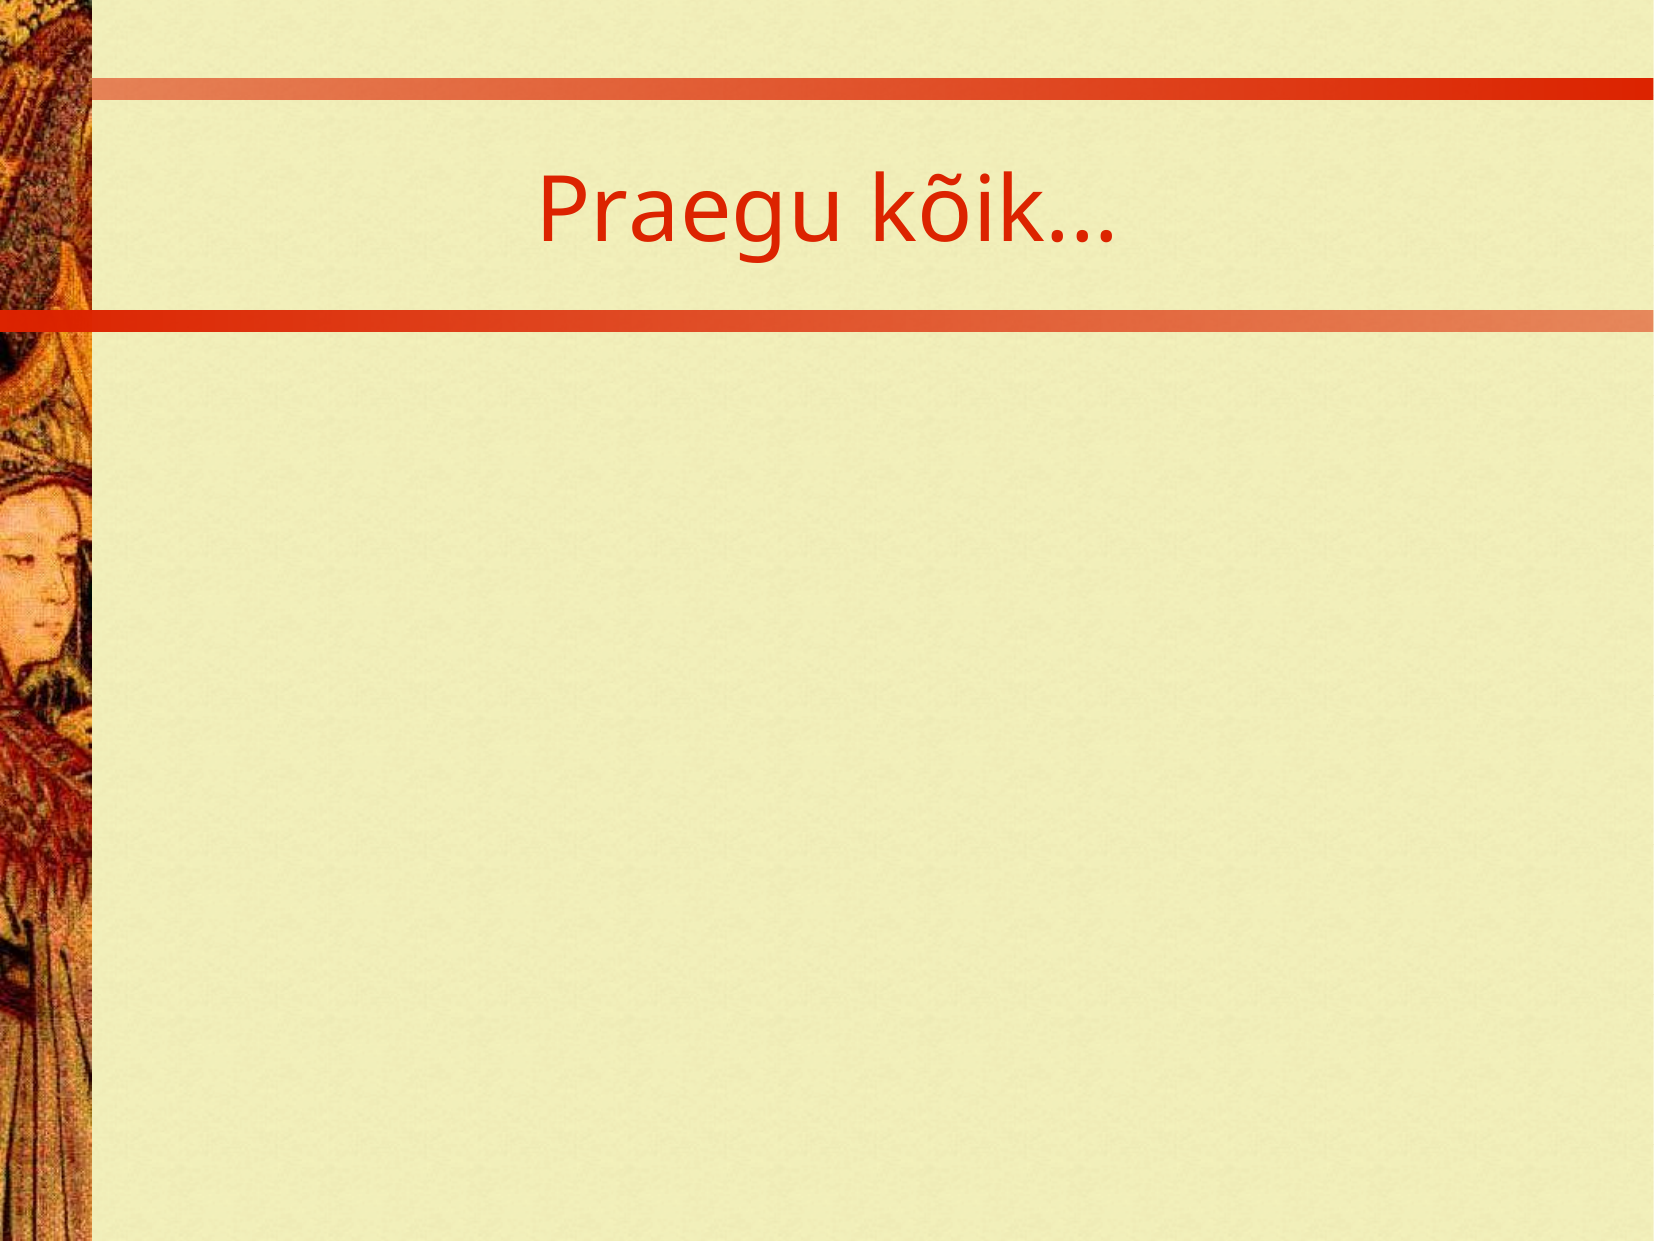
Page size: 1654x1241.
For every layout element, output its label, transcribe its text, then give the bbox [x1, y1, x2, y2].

picture [0, 0, 1654, 310]
title Praegu kõik... [121, 102, 1534, 311]
picture [0, 332, 1654, 1241]
